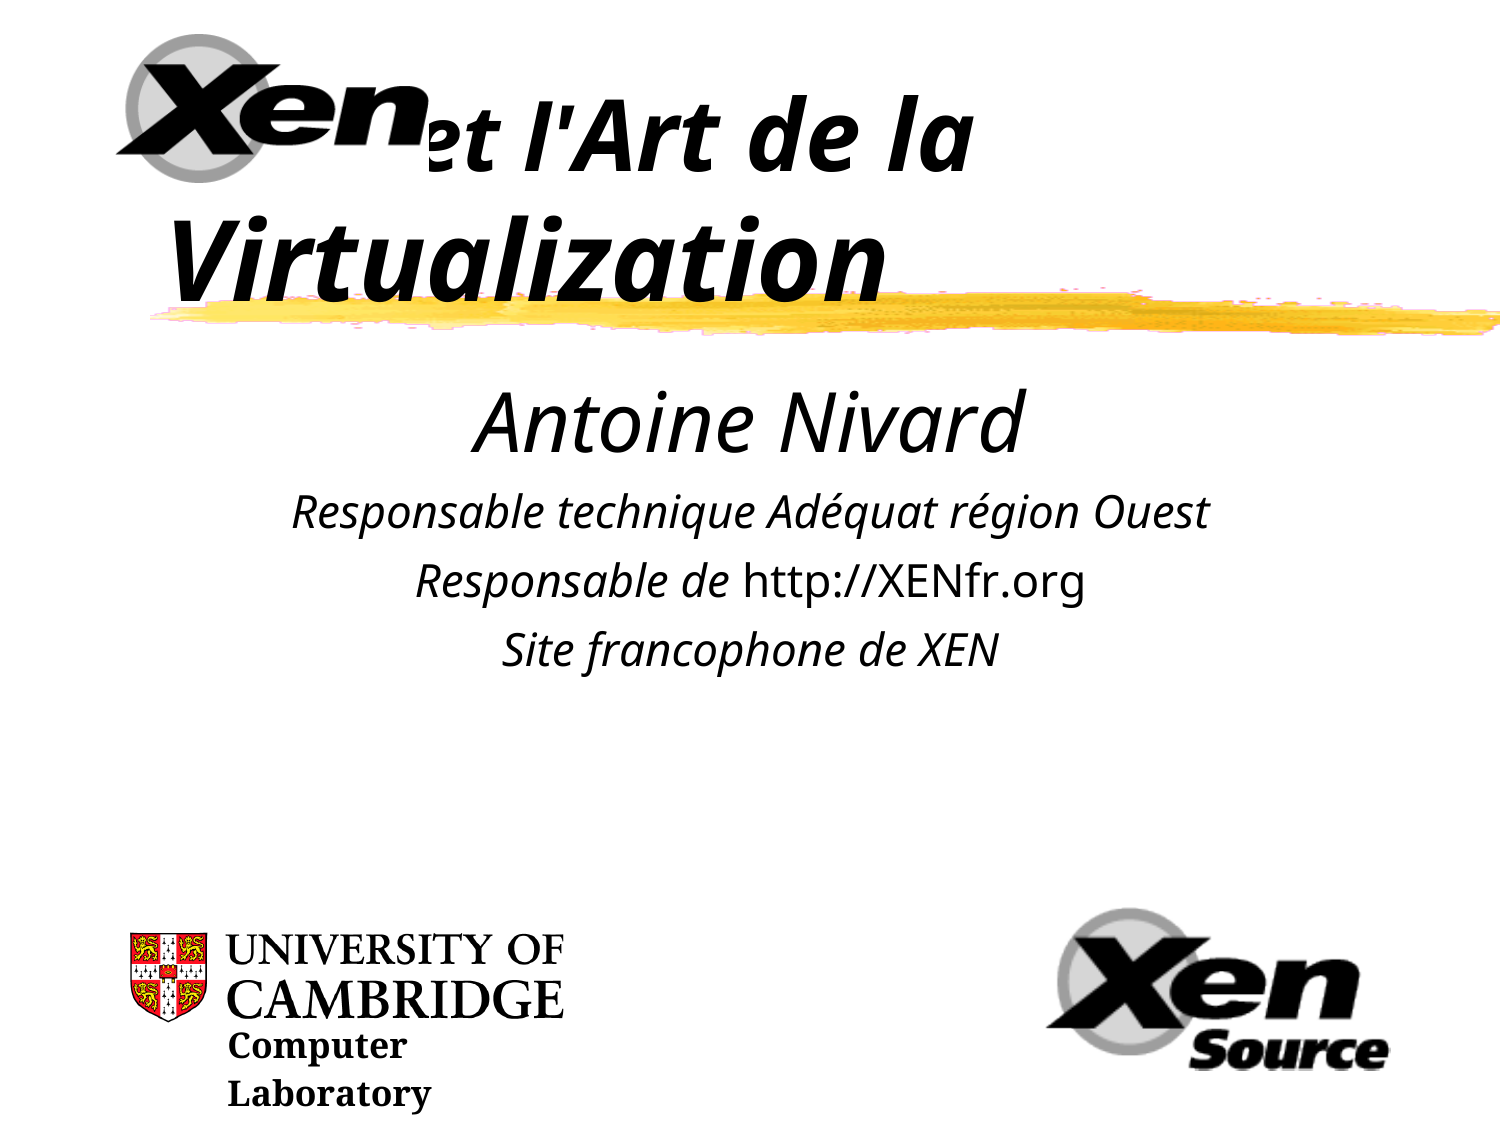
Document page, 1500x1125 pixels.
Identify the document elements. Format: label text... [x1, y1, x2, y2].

title Xen et l'Art de la Virtualization [150, 26, 1417, 336]
picture [115, 34, 429, 183]
subtitle Antoine Nivard Responsable technique Adéquat région Ouest Responsable de http://XENfr.org Site francophone de XEN [110, 365, 1392, 693]
picture [1045, 907, 1391, 1071]
text_box Computer Laboratory [212, 1012, 626, 1071]
picture [150, 282, 1500, 346]
picture [129, 931, 564, 1024]
